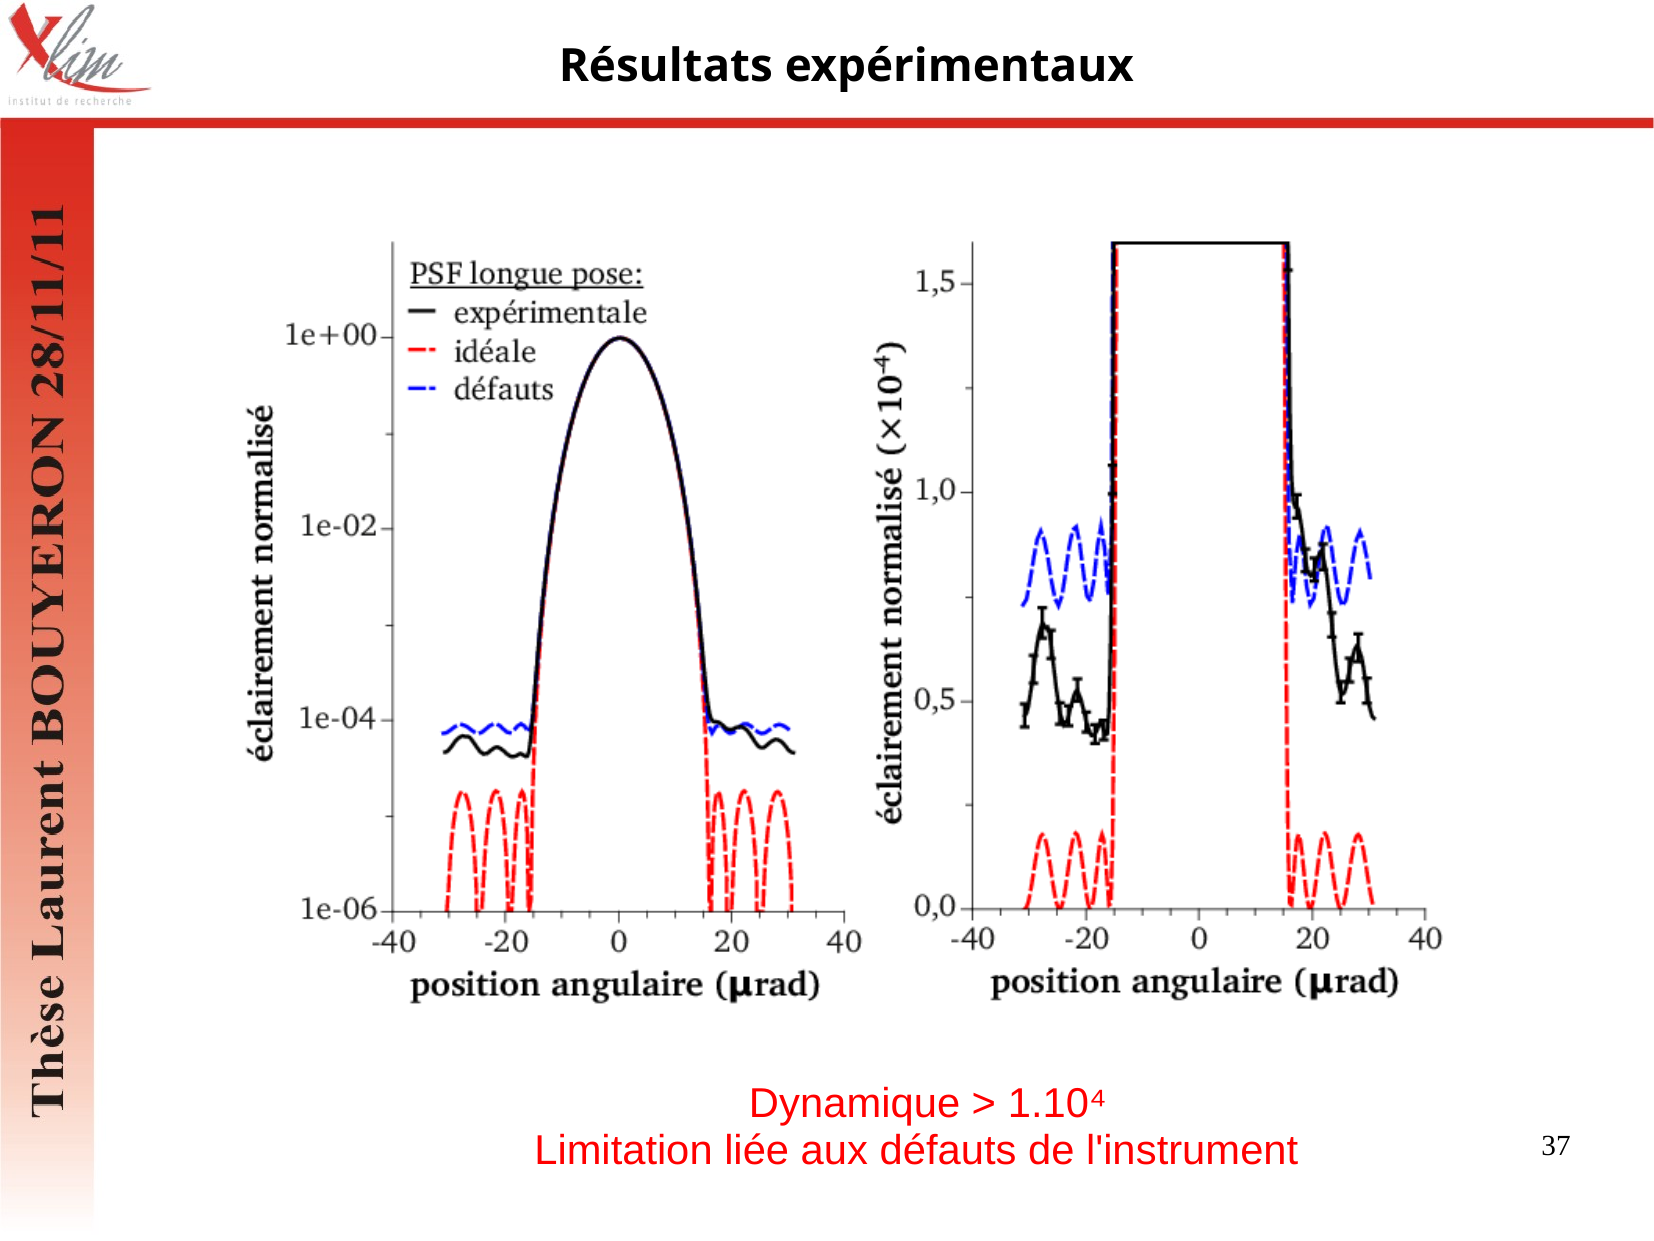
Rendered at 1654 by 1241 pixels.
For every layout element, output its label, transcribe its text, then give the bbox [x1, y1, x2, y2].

picture [0, 0, 1654, 1241]
text_box Résultats expérimentaux [201, 32, 1491, 100]
text_box Dynamique > 1.10⁴ Limitation liée aux défauts de l'instrument [519, 1072, 1337, 1181]
